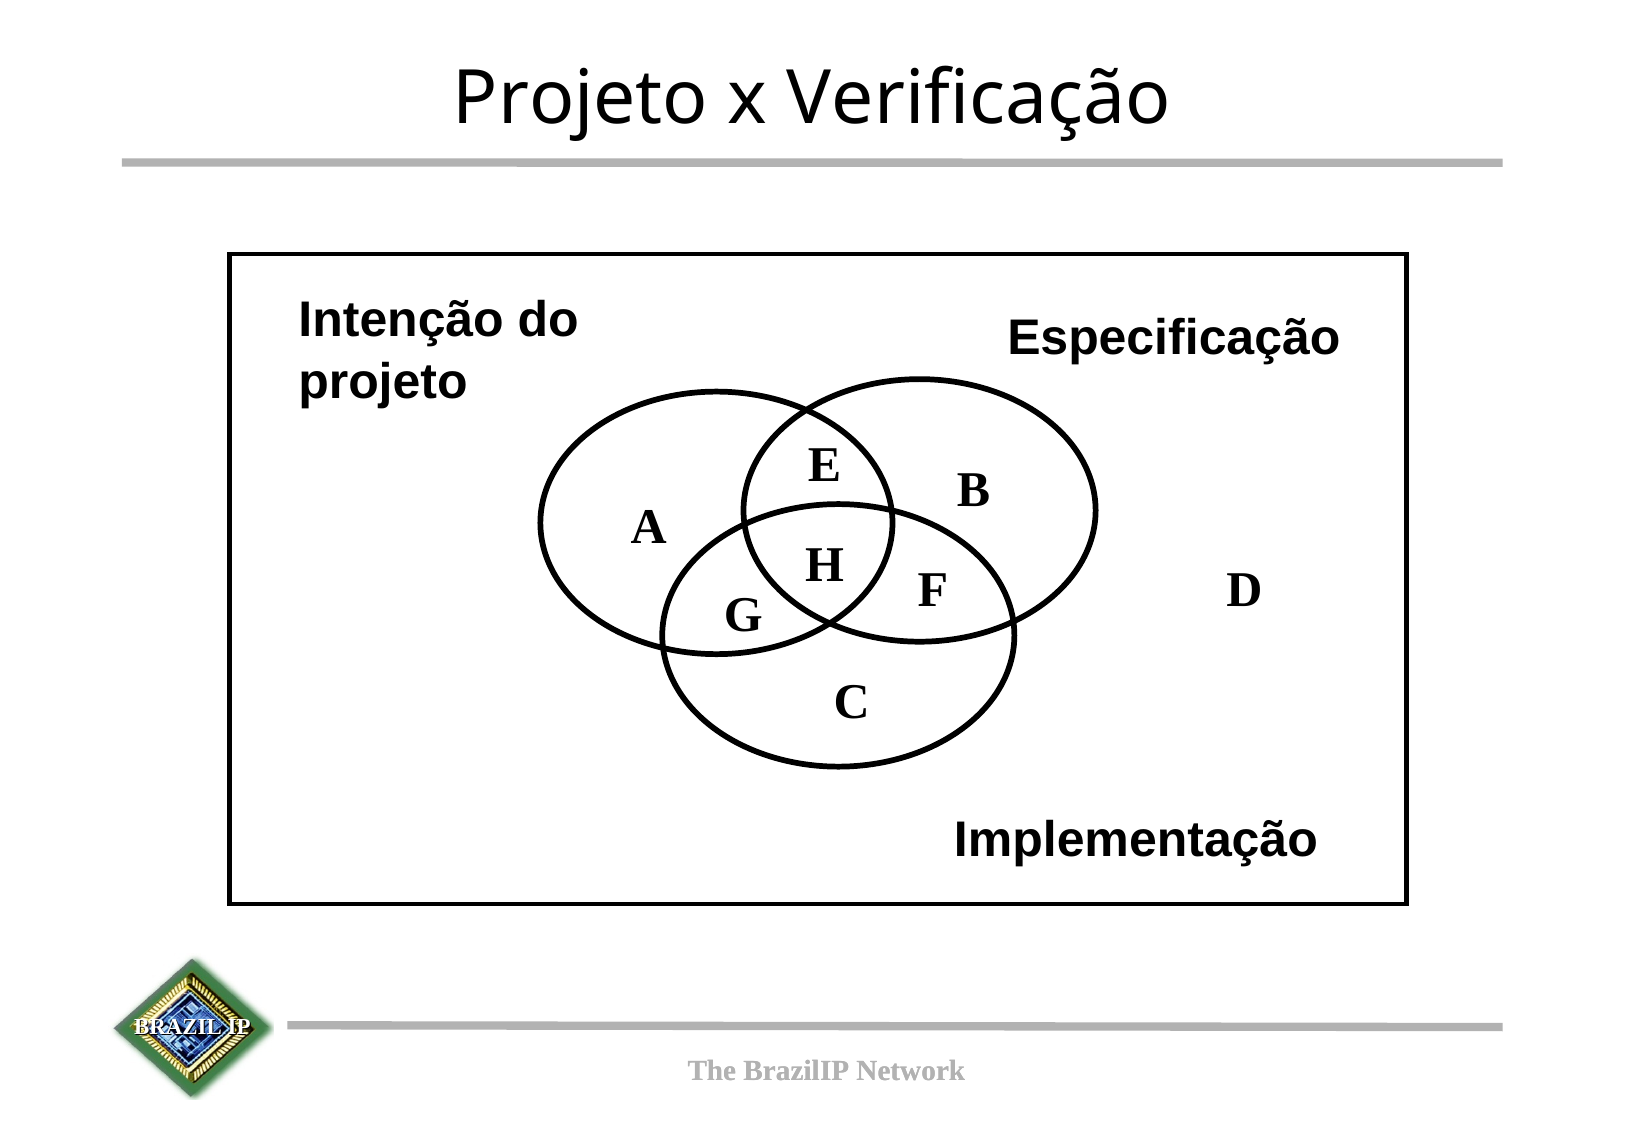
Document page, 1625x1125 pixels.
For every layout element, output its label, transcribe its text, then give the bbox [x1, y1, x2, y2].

text_box H [790, 529, 860, 601]
text_box D [1211, 554, 1278, 626]
text_box Intenção do projeto [283, 304, 608, 413]
text_box B [942, 454, 1006, 526]
picture [108, 953, 274, 1100]
text_box F [903, 554, 964, 626]
text_box E [793, 429, 857, 501]
text_box [229, 254, 1407, 905]
text_box Especificação [992, 302, 1356, 375]
text_box Implementação [939, 804, 1333, 876]
text_box G [709, 579, 778, 651]
title Projeto x Verificação [121, 41, 1503, 147]
text_box C [818, 666, 885, 738]
text_box A [615, 491, 682, 563]
